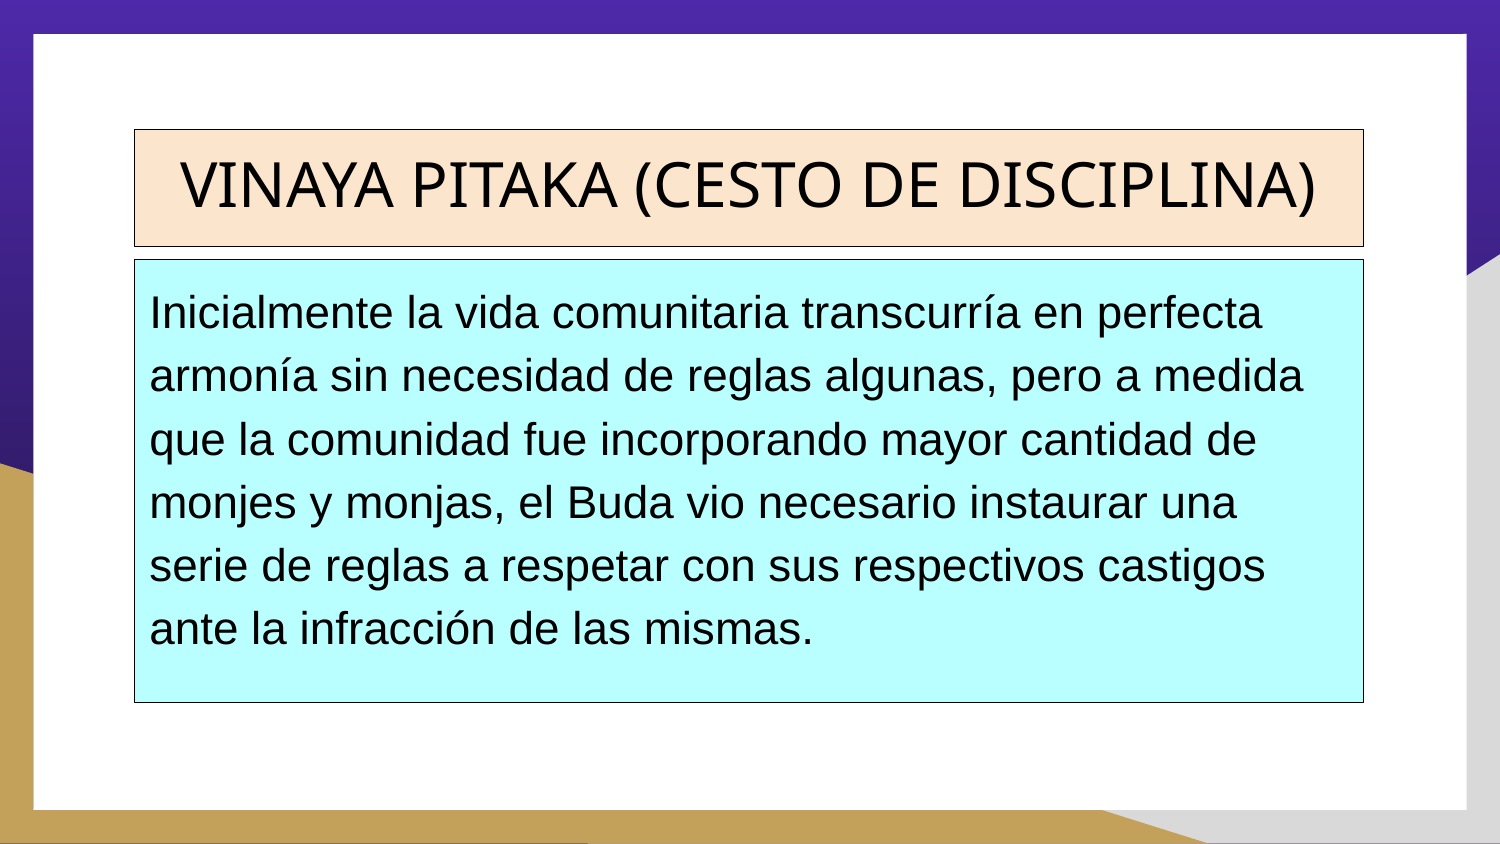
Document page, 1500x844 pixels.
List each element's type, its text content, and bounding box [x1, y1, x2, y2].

text_box VINAYA PITAKA (CESTO DE DISCIPLINA) [134, 129, 1364, 247]
list Inicialmente la vida comunitaria transcurría en perfecta armonía sin necesidad de reglas algunas, pero a medida que la comunidad fue incorporando mayor cantidad de monjes y monjas, el Buda vio necesario instaurar una serie de reglas a respetar con sus respectivos castigos ante la infracción de las mismas. [134, 259, 1364, 703]
